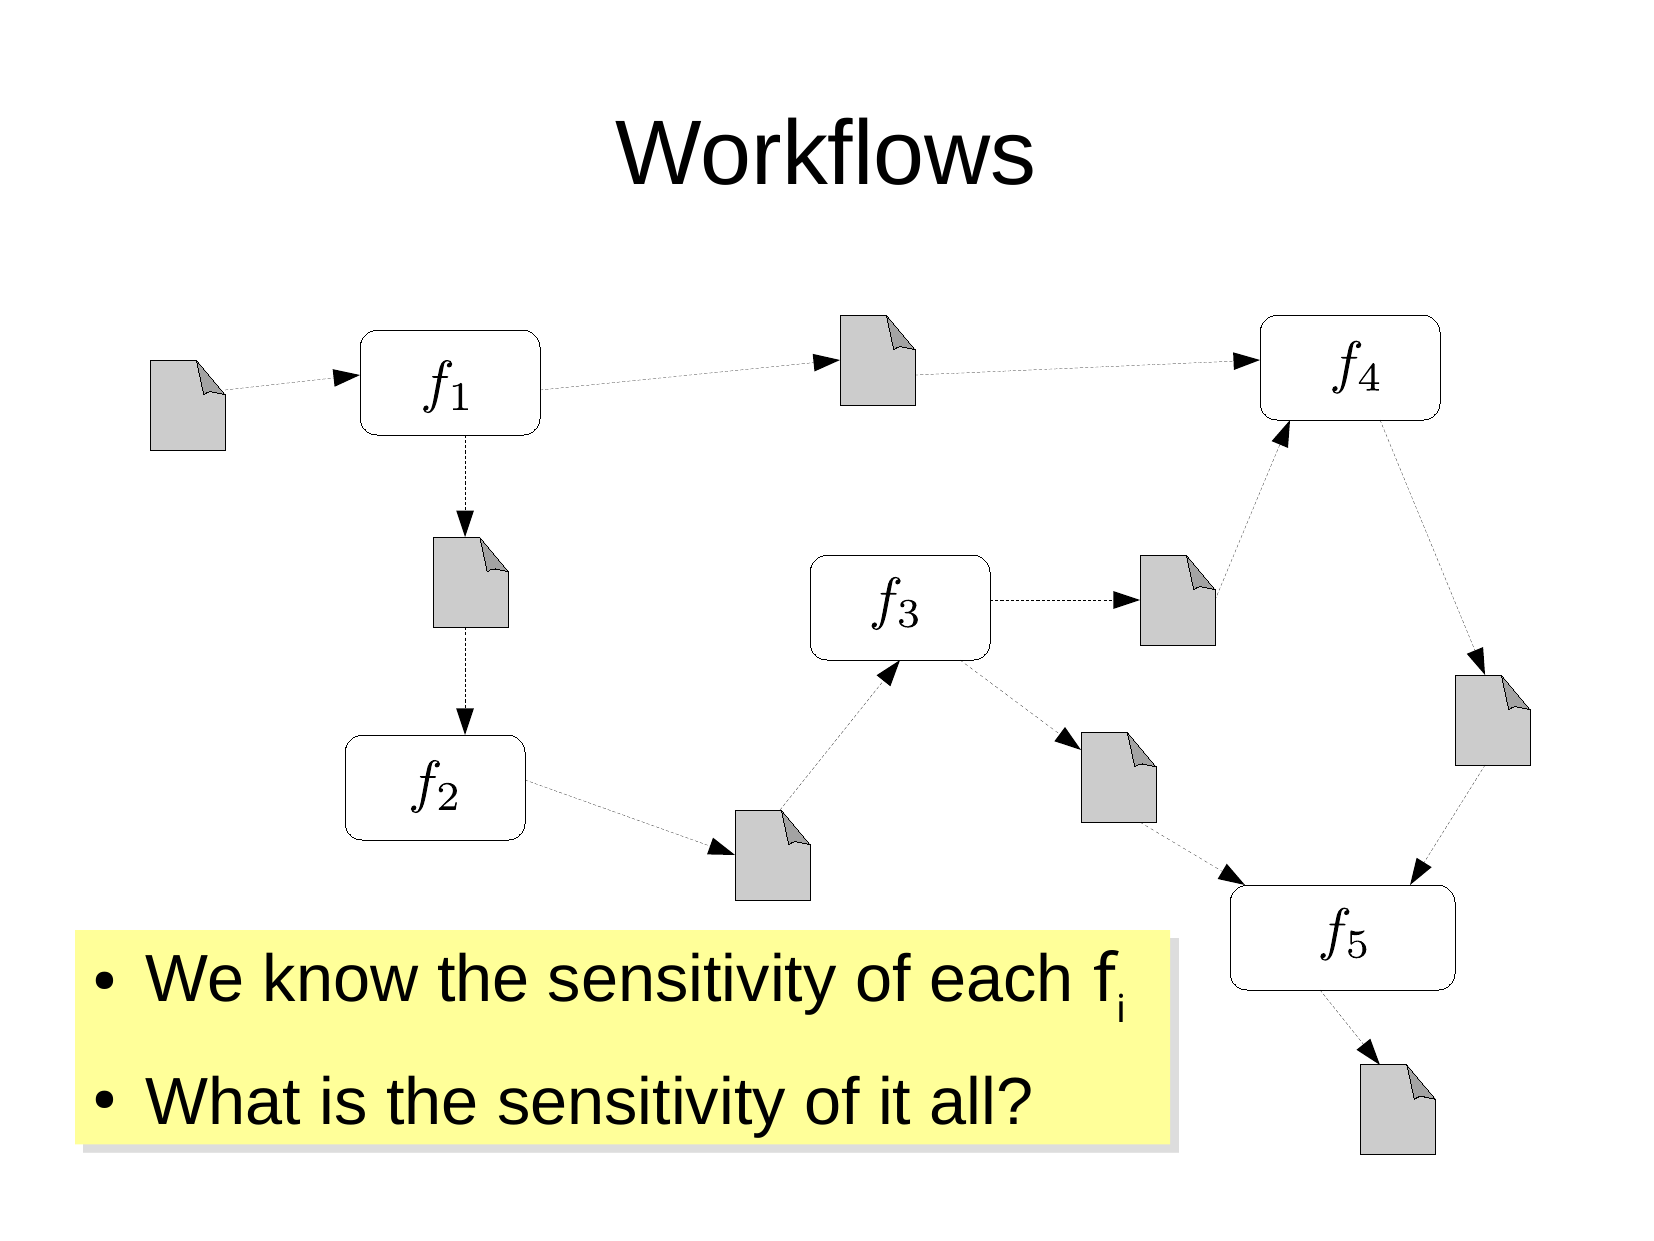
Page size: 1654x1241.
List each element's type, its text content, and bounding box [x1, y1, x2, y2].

text_box [433, 537, 509, 628]
text_box [735, 810, 811, 901]
text_box [1455, 675, 1531, 766]
text_box [1317, 907, 1369, 961]
list We know the sensitivity of each fi What is the sensitivity of it all? [75, 930, 1171, 1145]
text_box [407, 759, 460, 814]
text_box [1360, 1064, 1436, 1155]
text_box [1081, 732, 1157, 823]
text_box [840, 315, 916, 406]
text_box [1140, 555, 1216, 646]
text_box [868, 576, 921, 631]
text_box [1329, 340, 1381, 394]
text_box [150, 360, 226, 451]
title Workflows [82, 49, 1571, 257]
text_box [420, 360, 472, 414]
